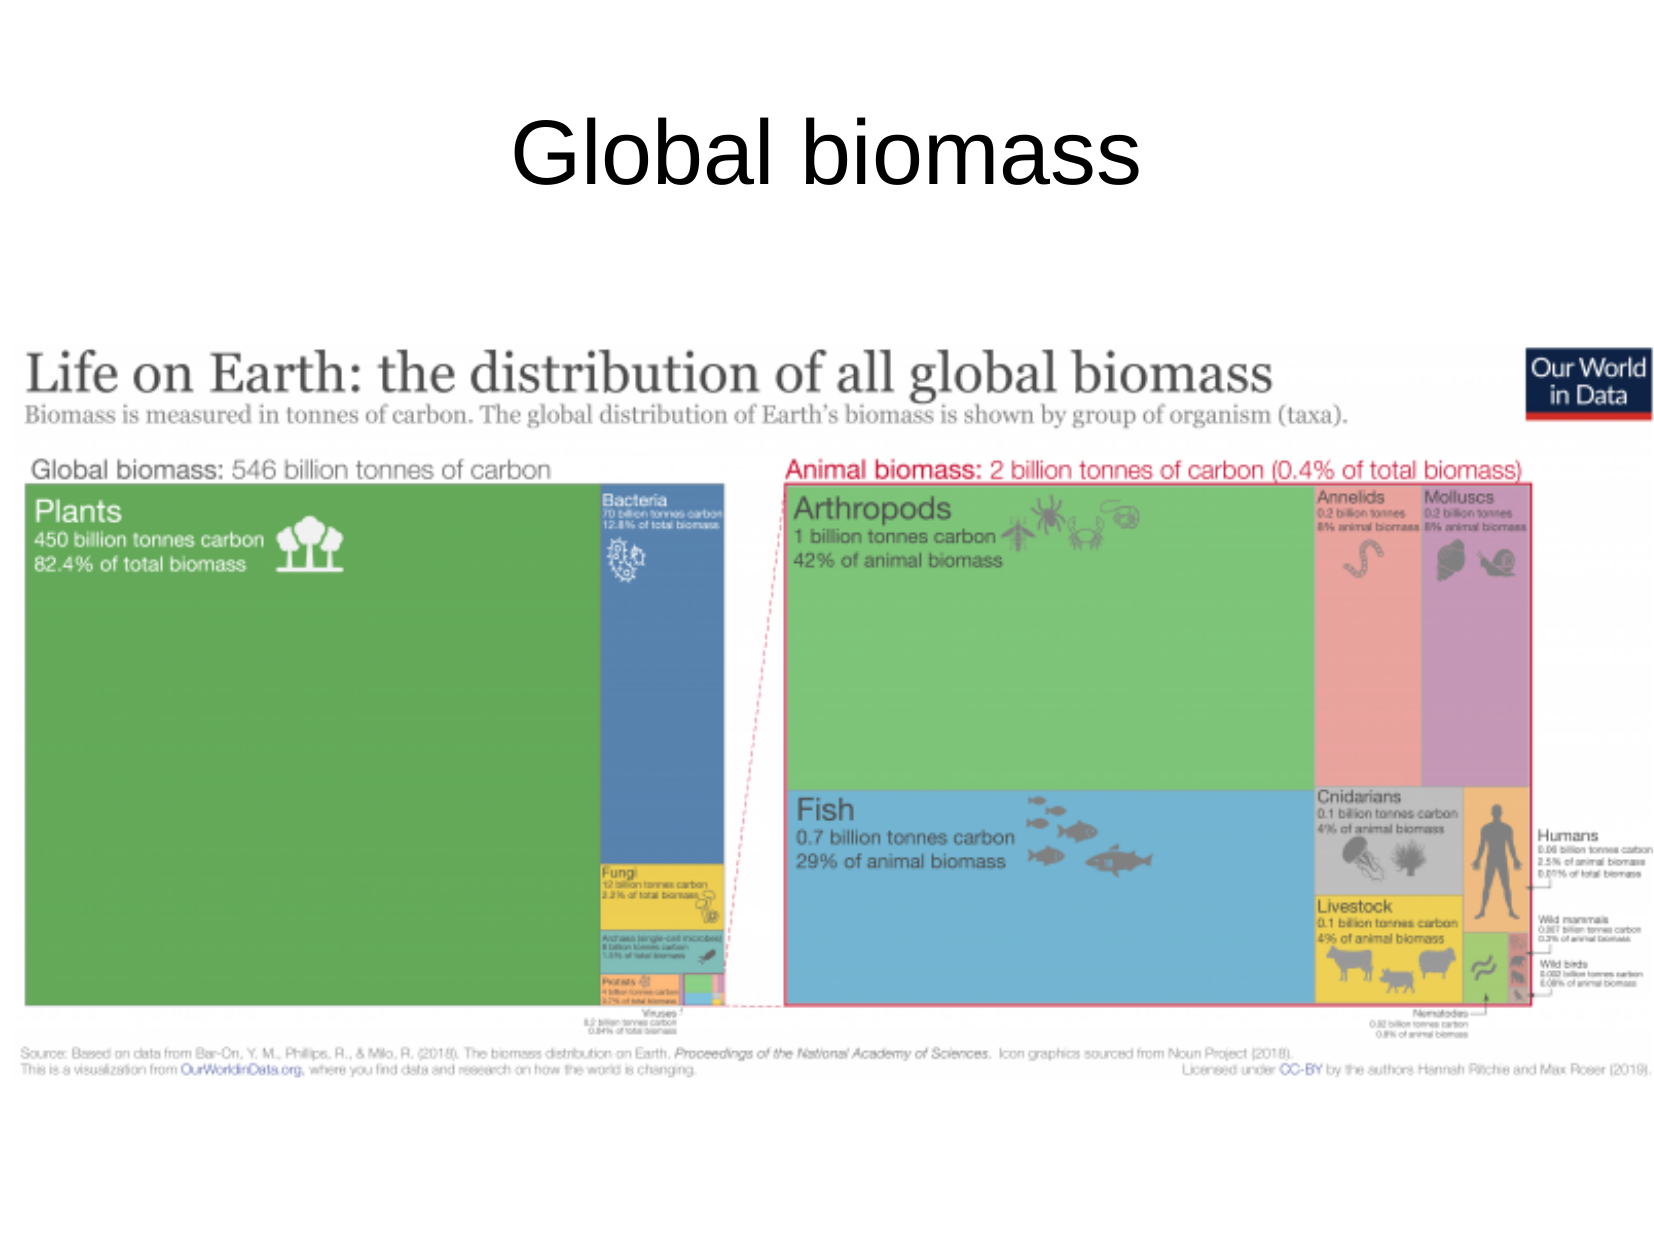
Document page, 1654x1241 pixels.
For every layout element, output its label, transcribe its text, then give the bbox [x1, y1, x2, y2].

title Global biomass [82, 49, 1571, 257]
picture [13, 342, 1654, 1081]
